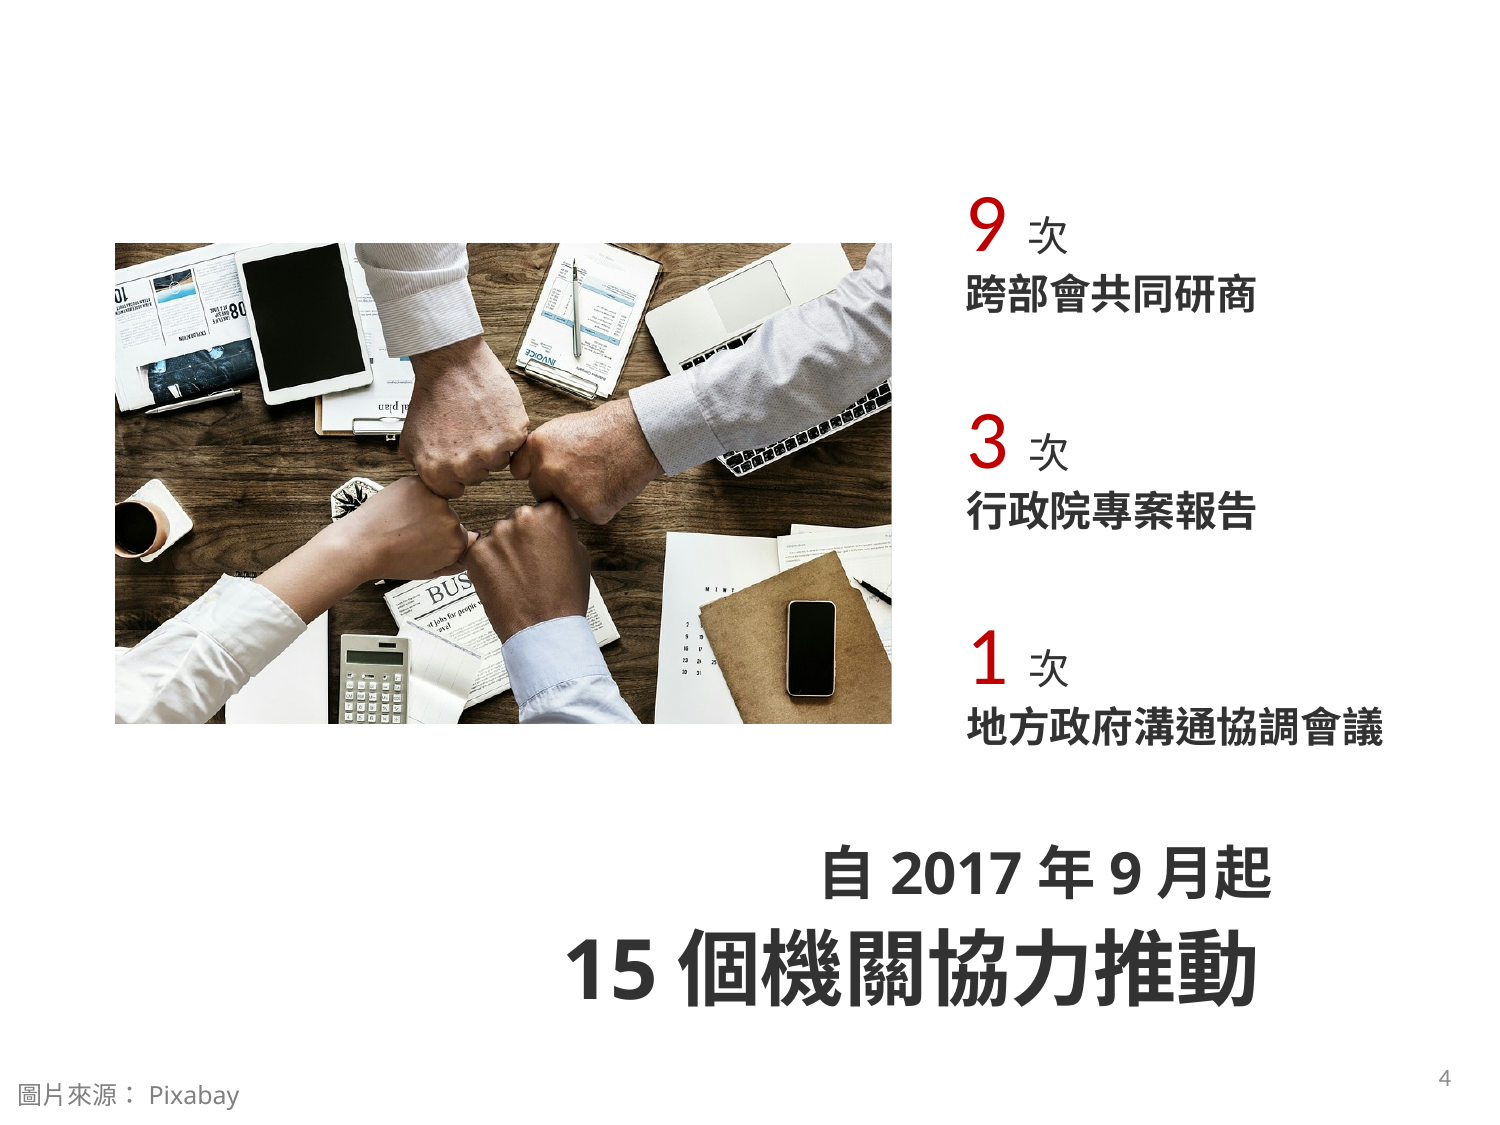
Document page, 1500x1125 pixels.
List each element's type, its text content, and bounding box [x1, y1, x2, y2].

text_box 自2017年9月起 15個機關協力推動 [360, 822, 1317, 1025]
text_box 1次 地方政府溝通協調會議 [951, 593, 1483, 759]
text_box 9次 跨部會共同研商 [950, 160, 1353, 326]
text_box 圖片來源：Pixabay [2, 1072, 255, 1118]
slide_number <編號> [1116, 1046, 1467, 1107]
text_box 3次 行政院專案報告 [951, 377, 1352, 543]
picture [115, 243, 892, 724]
